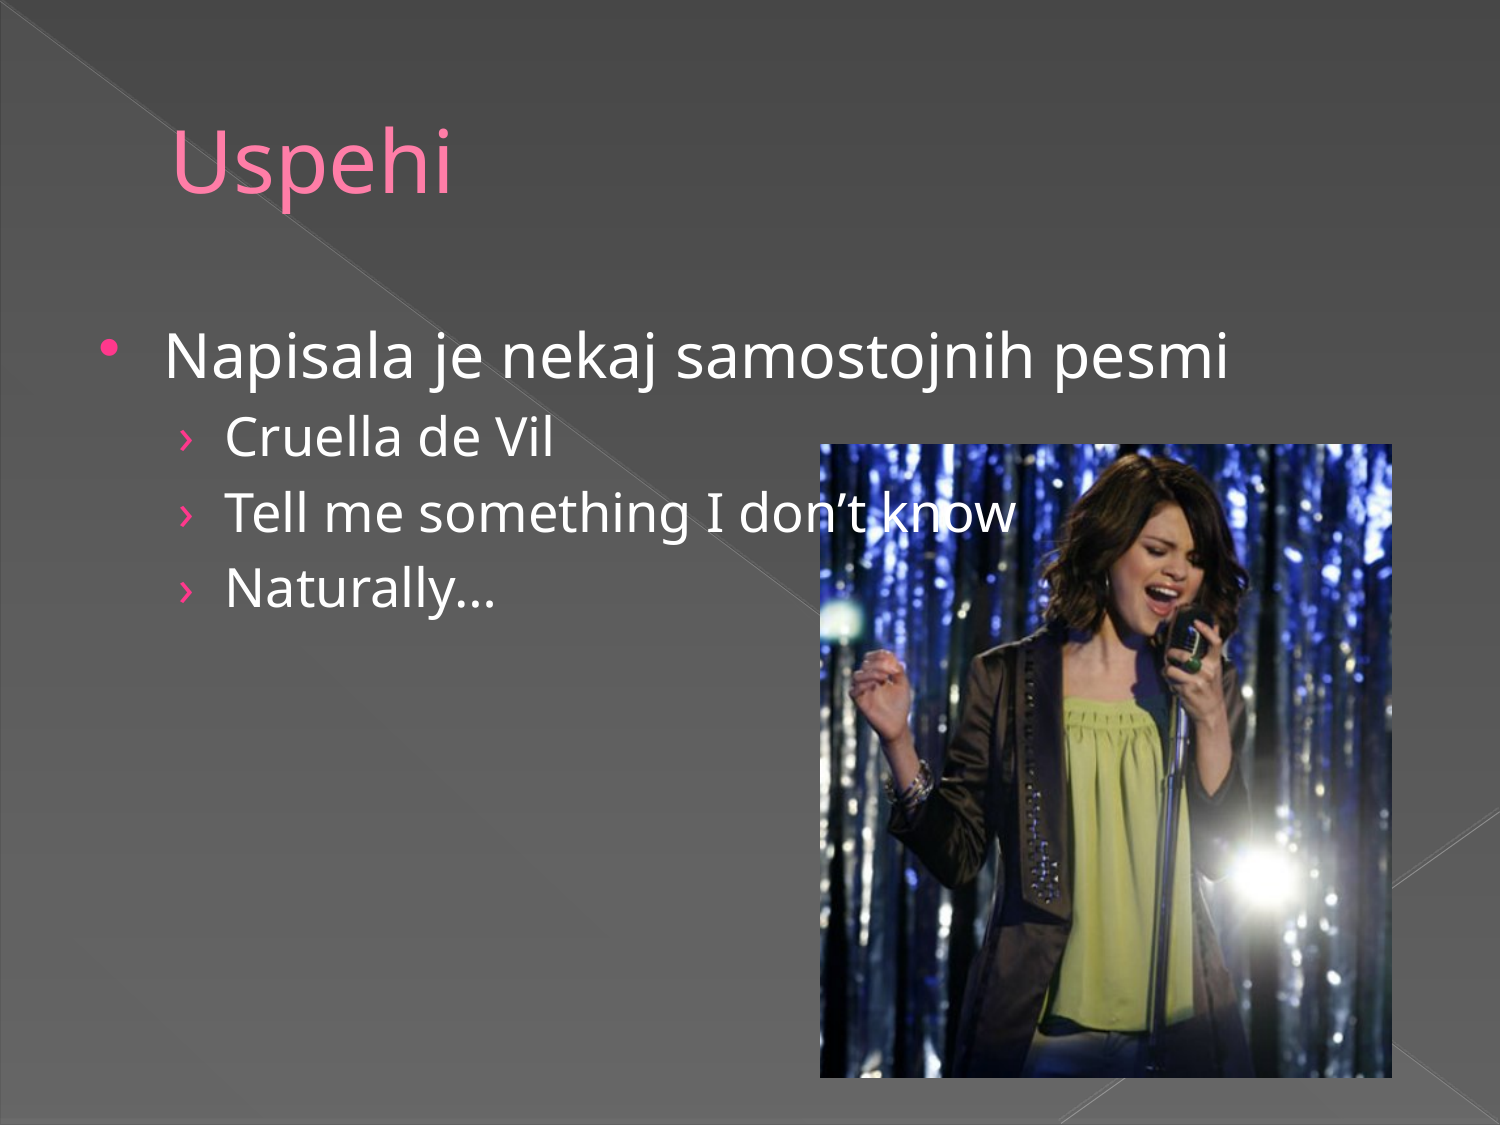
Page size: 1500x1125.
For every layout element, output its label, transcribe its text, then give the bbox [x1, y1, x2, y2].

picture [820, 1059, 1392, 1078]
title Uspehi [75, 43, 1425, 274]
list Napisala je nekaj samostojnih pesmi Cruella de Vil Tell me something I don’t know Naturally… [75, 308, 1425, 1059]
